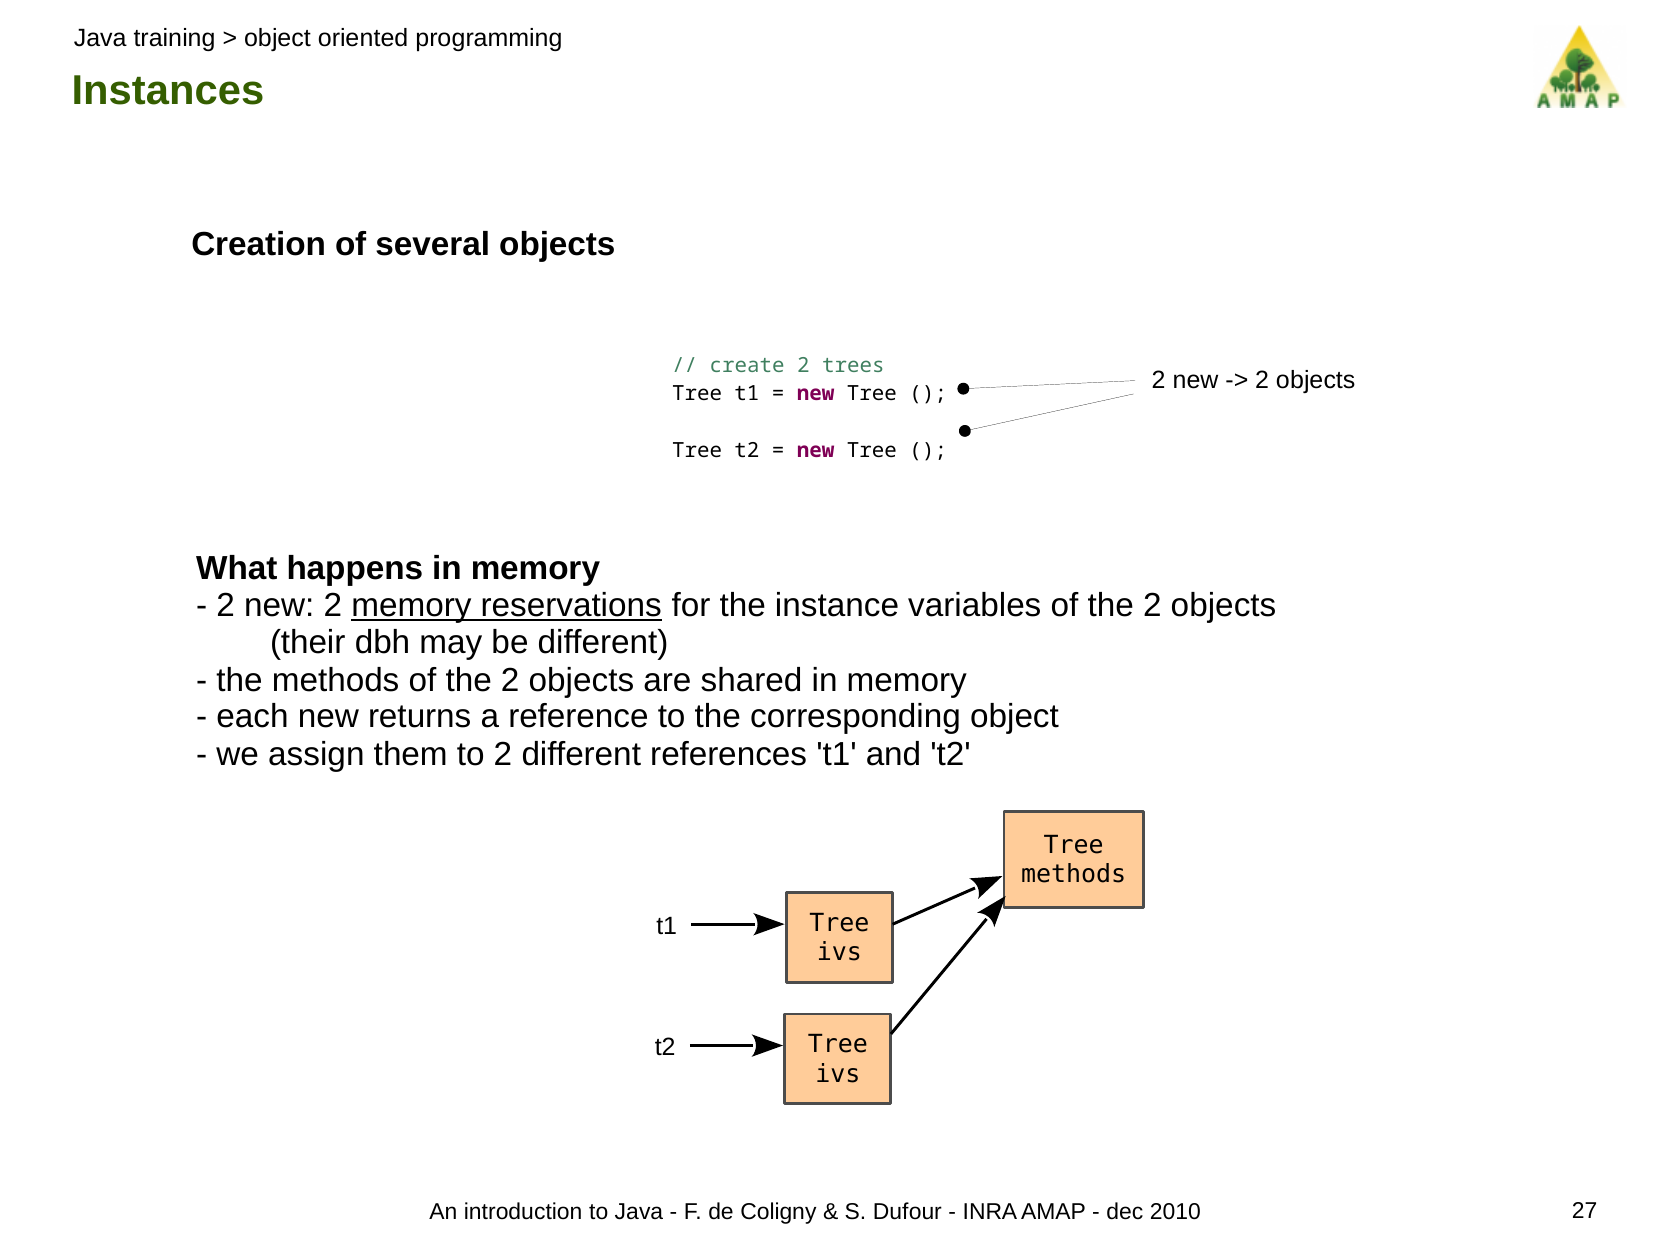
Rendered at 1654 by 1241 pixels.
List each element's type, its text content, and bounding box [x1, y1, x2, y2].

text_box Tree ivs [784, 1013, 891, 1104]
text_box Tree methods [1003, 811, 1144, 908]
text_box Creation of several objects [176, 218, 1454, 270]
picture [1533, 25, 1627, 108]
text_box Tree ivs [786, 892, 893, 983]
text_box // create 2 trees Tree t1 = new Tree (); Tree t2 = new Tree (); [657, 342, 962, 455]
text_box Java training > object oriented programming [59, 16, 1004, 60]
text_box Instances [56, 59, 1120, 121]
text_box t2 [639, 1025, 714, 1073]
text_box 2 new -> 2 objects [1136, 358, 1413, 402]
text_box t1 [641, 904, 715, 951]
text_box What happens in memory - 2 new: 2 memory reservations for the instance variables of the 2 objects (their dbh may be different) - the methods of the 2 objects are shared in memory - each new returns a reference to the corresponding object - we assign them to 2 different references 't1' and 't2' [181, 542, 1620, 780]
